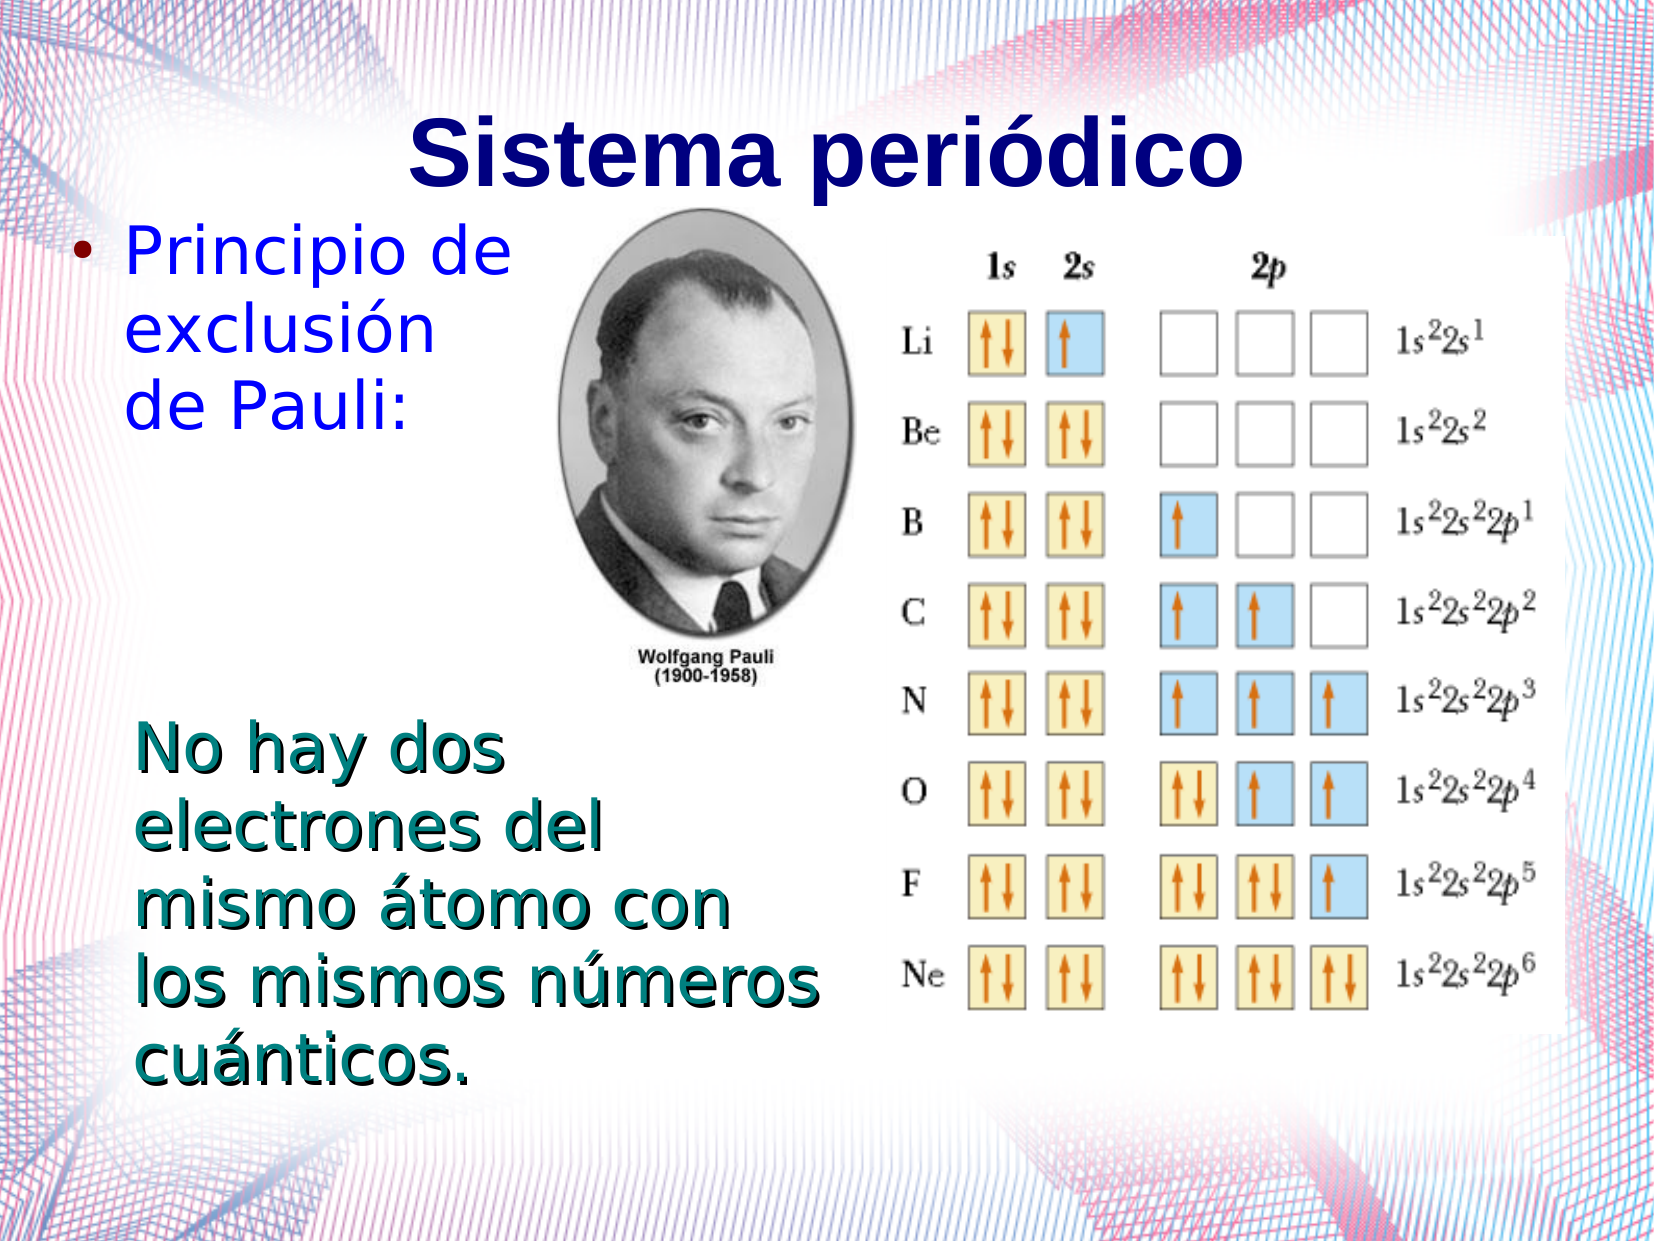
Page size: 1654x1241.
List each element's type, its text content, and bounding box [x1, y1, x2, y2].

text_box No hay dos electrones del mismo átomo con los mismos números cuánticos. [61, 708, 827, 1098]
picture [0, 0, 1654, 1241]
list Principio de exclusión de Pauli: [53, 212, 532, 661]
title Sistema periódico [82, 49, 1571, 257]
